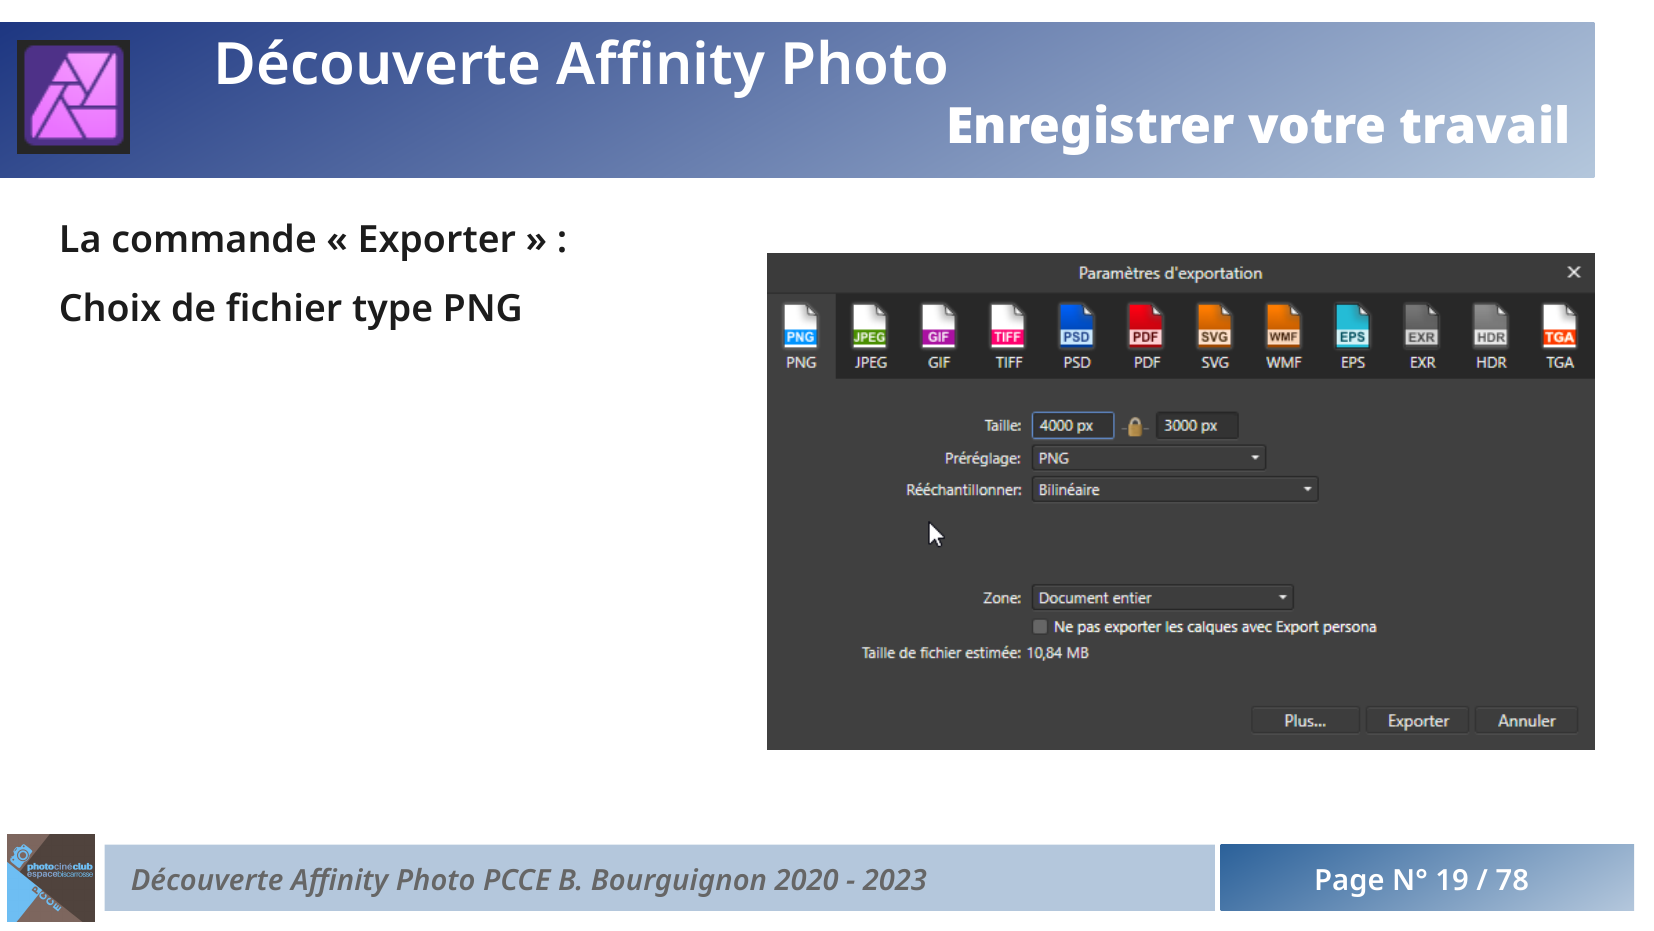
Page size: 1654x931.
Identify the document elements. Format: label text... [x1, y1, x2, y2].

list La commande « Exporter » : Choix de fichier type PNG [59, 212, 745, 820]
picture [767, 253, 1595, 751]
title Enregistrer votre travail [874, 47, 1571, 158]
picture [7, 834, 95, 922]
picture [17, 40, 130, 154]
